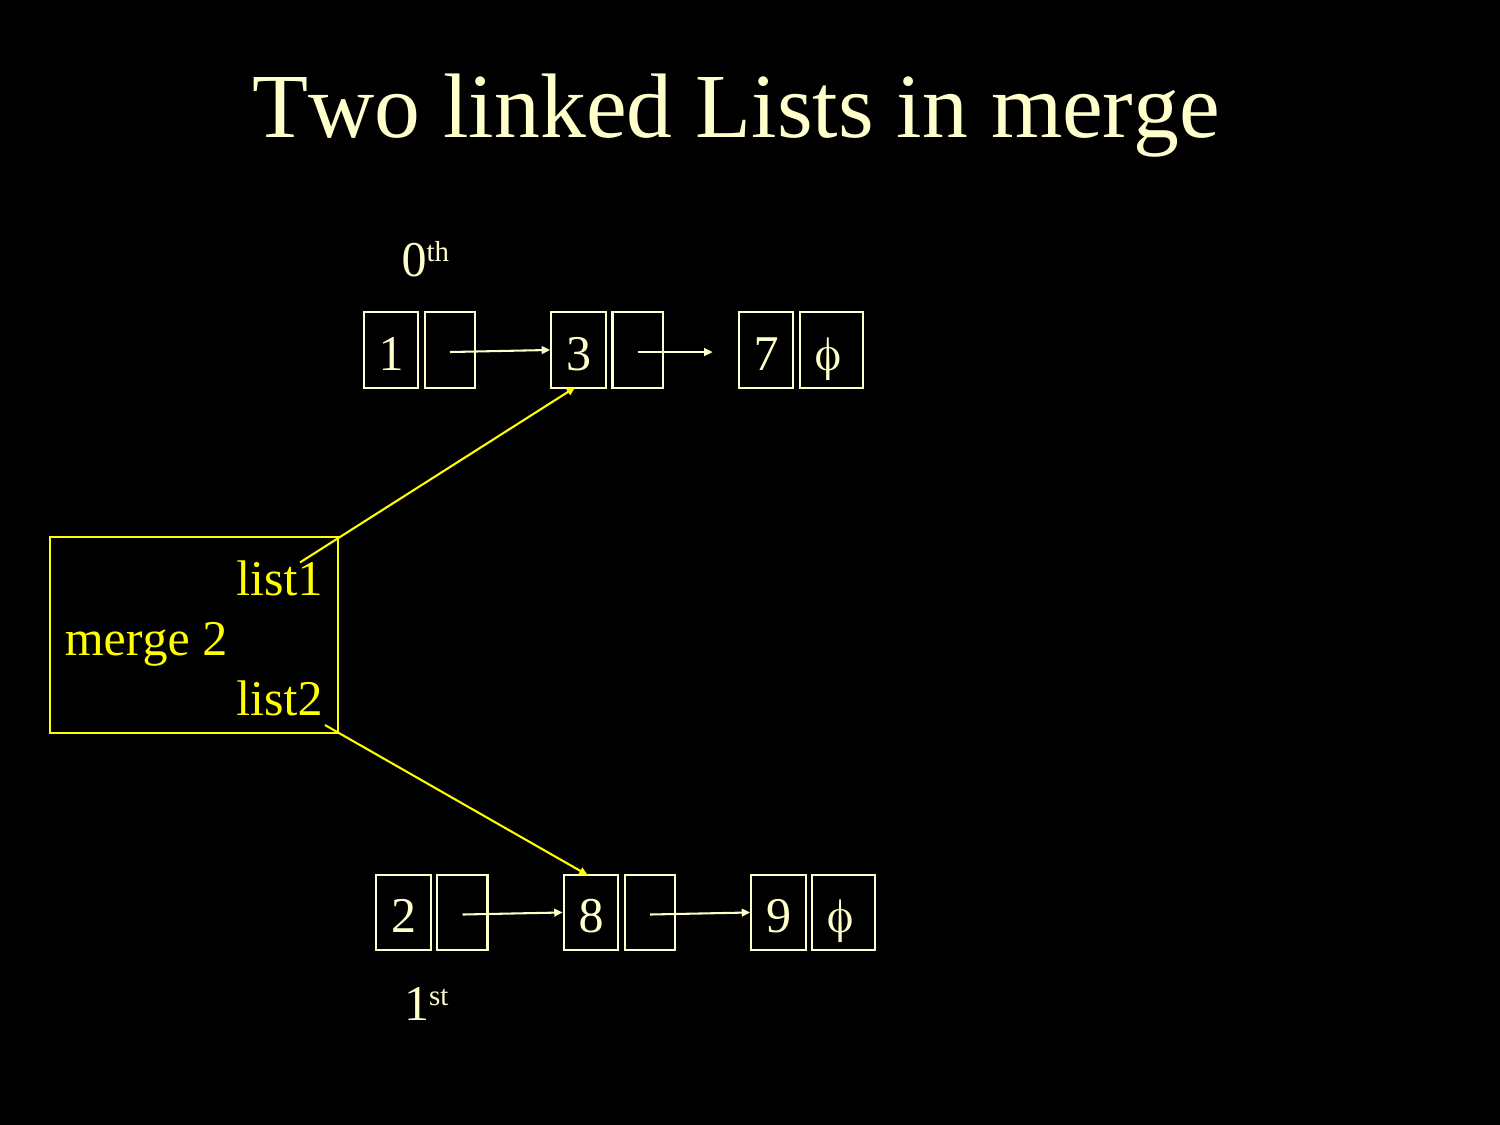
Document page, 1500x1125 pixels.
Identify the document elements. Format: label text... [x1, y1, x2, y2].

text_box 2 [376, 874, 431, 951]
title Two linked Lists in merge [8, 47, 1467, 165]
text_box 1 [363, 312, 419, 388]
text_box 7 [738, 312, 794, 388]
text_box 8 [563, 874, 619, 951]
text_box 3 [551, 312, 606, 388]
text_box 9 [751, 874, 806, 951]
text_box 1st [389, 962, 489, 1038]
text_box 0th [386, 219, 477, 295]
text_box  [812, 874, 876, 951]
text_box list1 merge 2 list2 [50, 537, 338, 733]
text_box  [800, 312, 863, 388]
